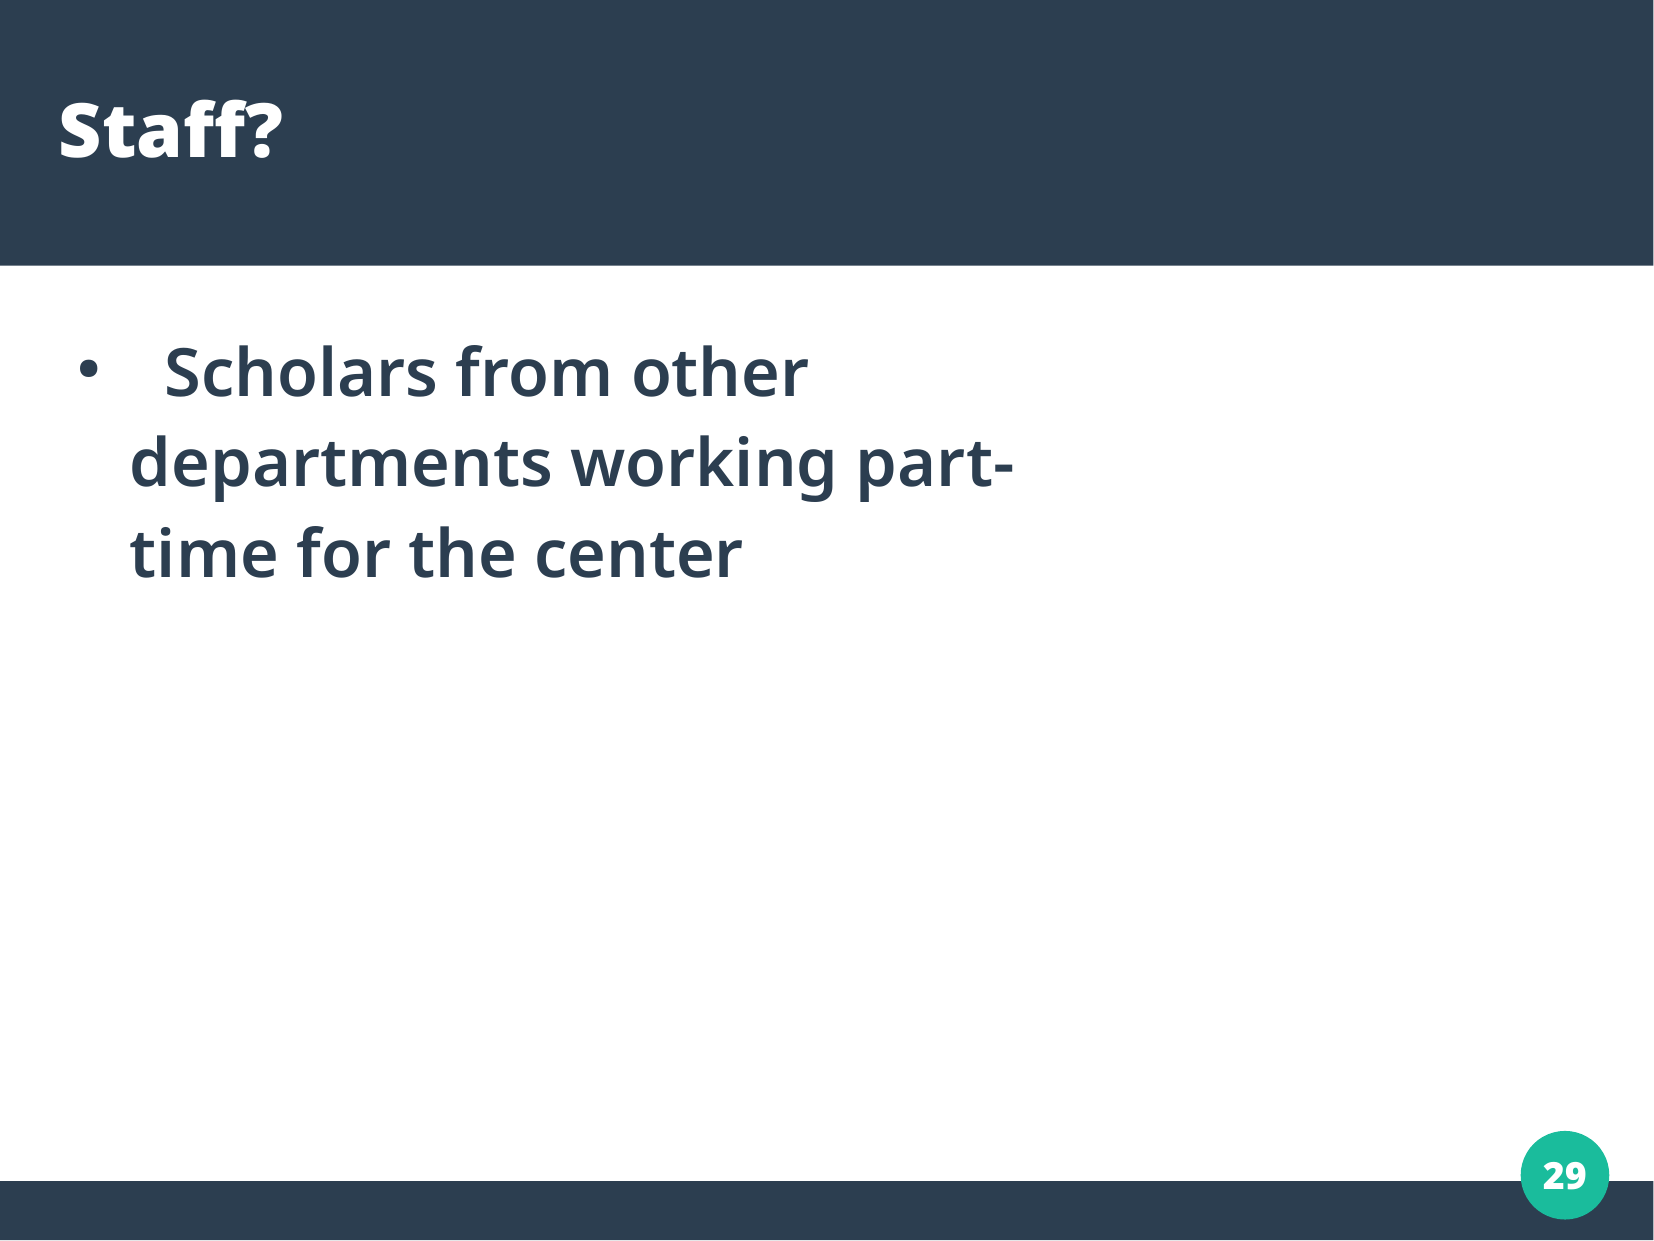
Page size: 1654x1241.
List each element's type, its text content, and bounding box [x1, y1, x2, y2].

list Scholars from other departments working part-time for the center [59, 324, 1111, 1152]
title Staff? [59, 49, 1595, 207]
